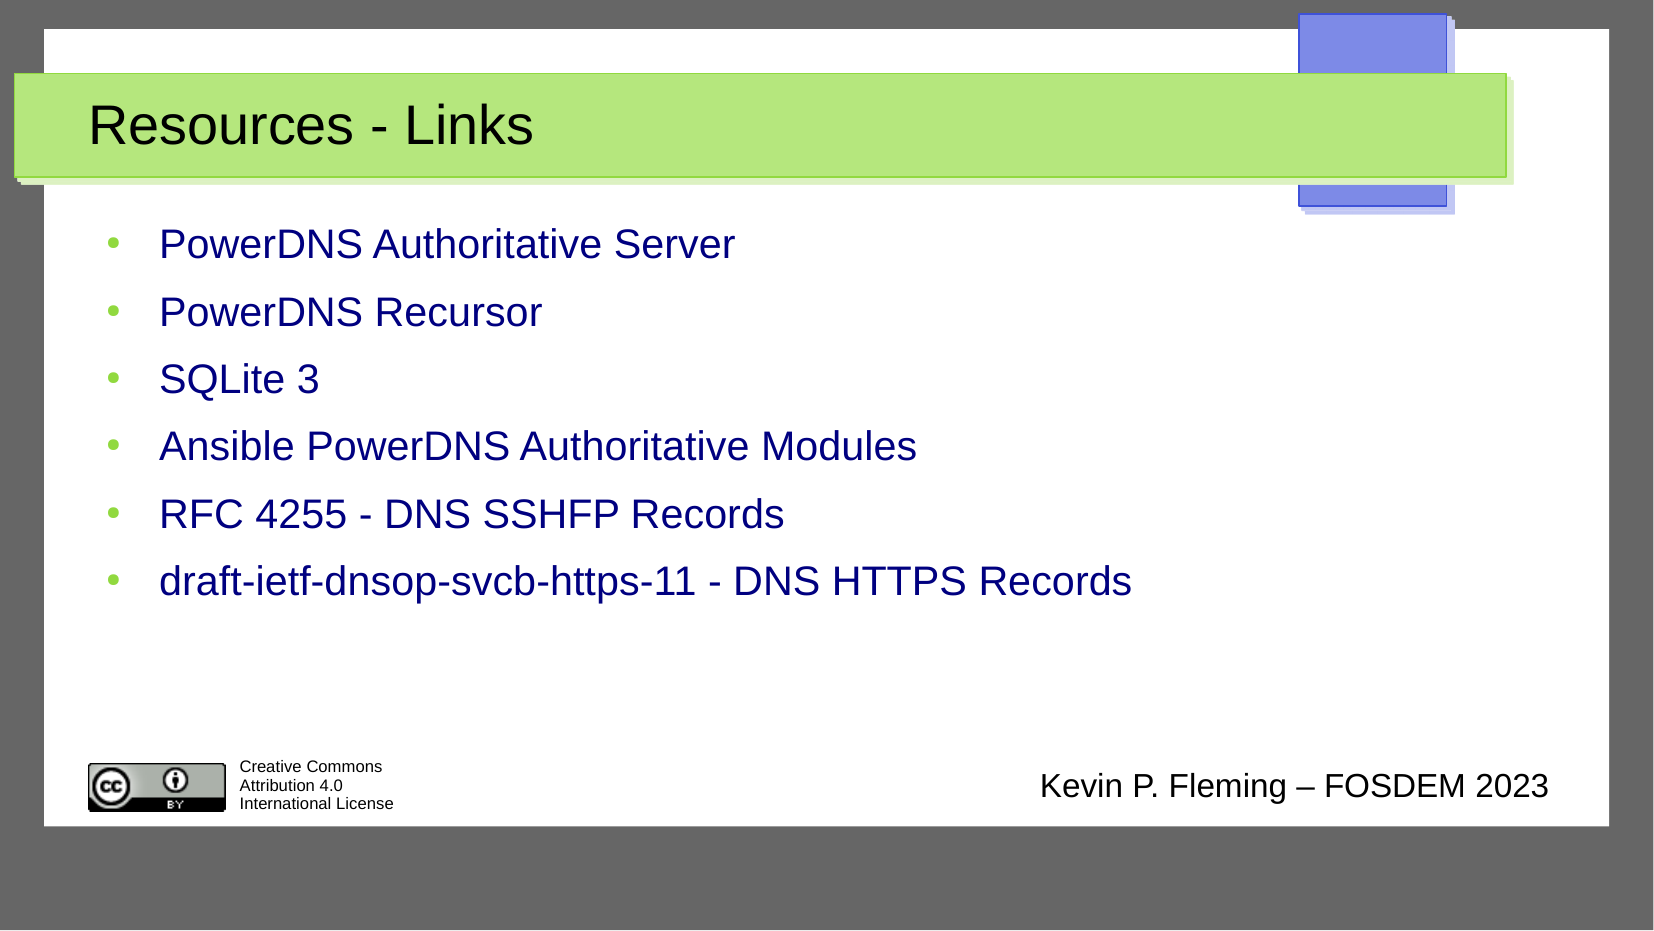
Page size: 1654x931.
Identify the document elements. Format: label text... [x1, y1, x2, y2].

title Resources - Links [88, 73, 1506, 177]
list PowerDNS Authoritative Server PowerDNS Recursor SQLite 3 Ansible PowerDNS Authoritative Modules RFC 4255 - DNS SSHFP Records draft-ietf-dnsop-svcb-https-11 - DNS HTTPS Records [88, 221, 1565, 812]
